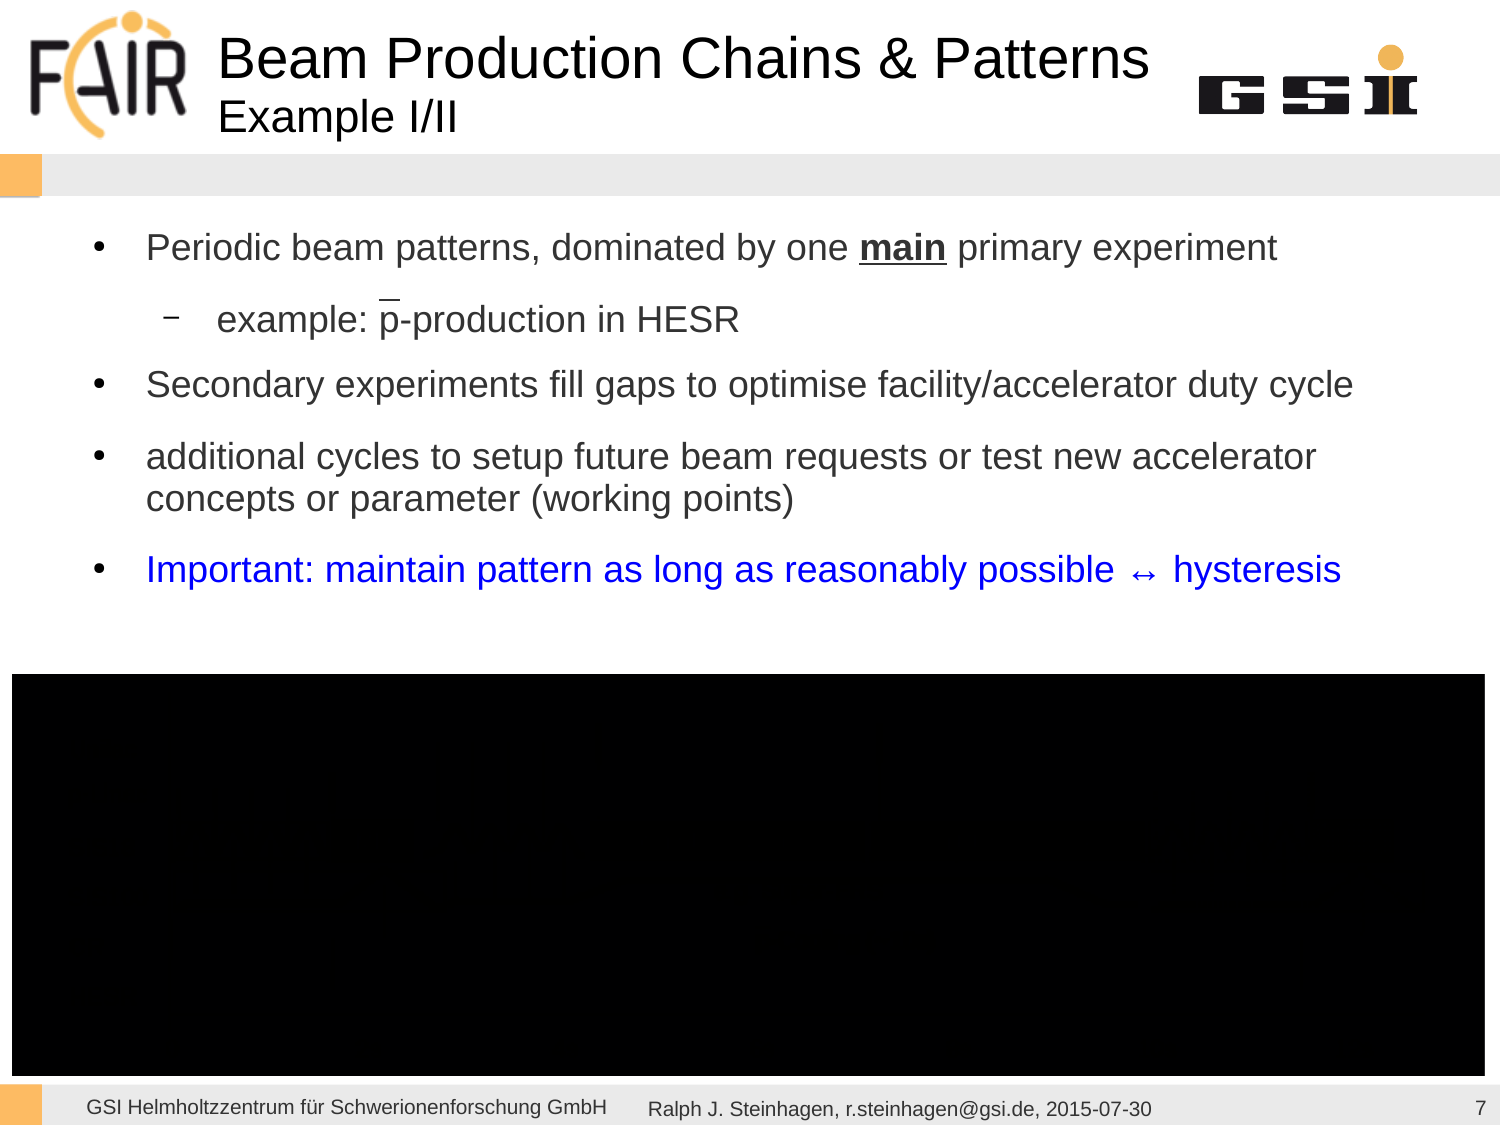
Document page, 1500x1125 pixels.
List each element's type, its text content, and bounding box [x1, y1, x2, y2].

title Beam Production Chains & Patterns Example I/II [217, 0, 1191, 175]
picture [12, 674, 1485, 1076]
list Periodic beam patterns, dominated by one main primary experiment example: p-production in HESR Secondary experiments fill gaps to optimise facility/accelerator duty cycle additional cycles to setup future beam requests or test new accelerator concepts or parameter (working points) Important: maintain pattern as long as reasonably possible ↔ hysteresis [75, 226, 1425, 620]
picture [1197, 42, 1419, 117]
picture [30, 9, 187, 141]
